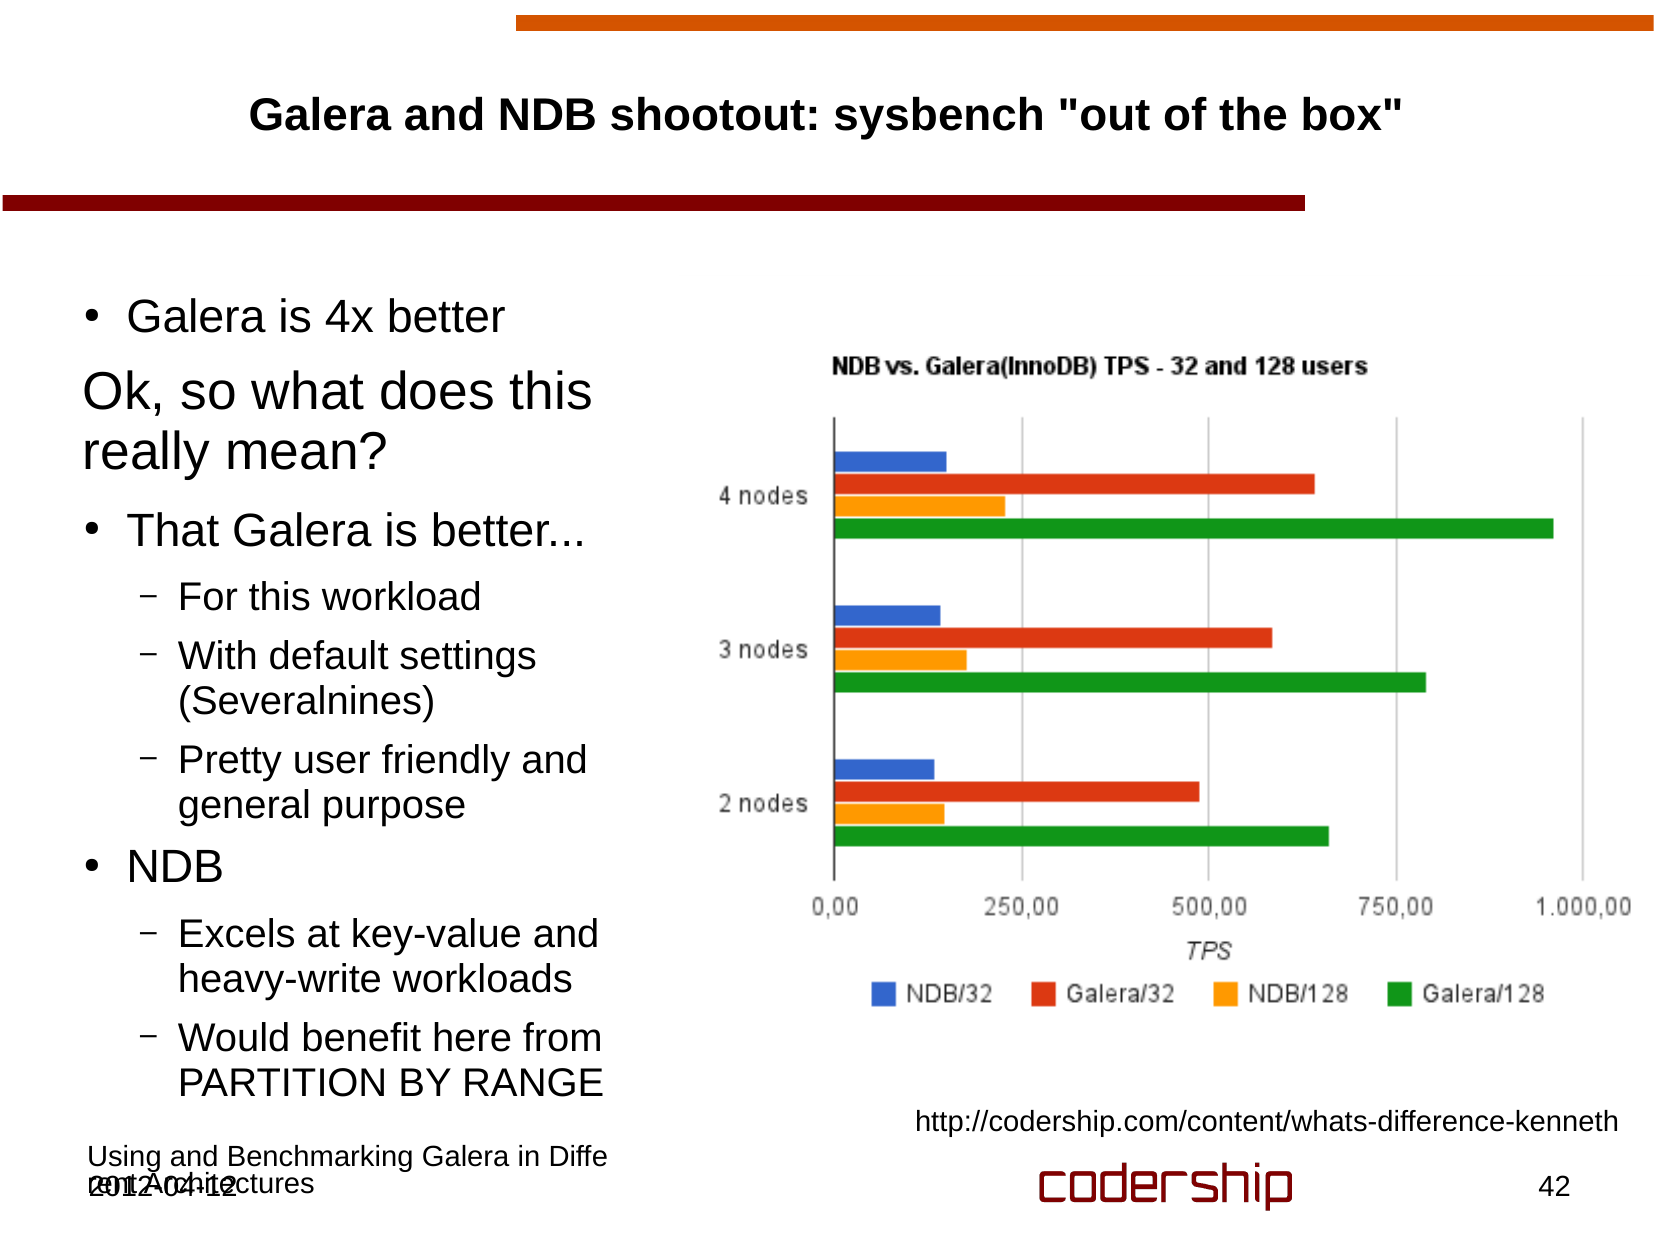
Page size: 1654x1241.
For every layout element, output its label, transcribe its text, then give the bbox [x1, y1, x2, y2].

picture [679, 274, 1651, 1025]
text_box http://codership.com/content/whats-difference-kenneth [705, 1097, 1636, 1155]
title Galera and NDB shootout: sysbench "out of the box" [82, 49, 1571, 181]
picture [1035, 1158, 1296, 1215]
picture [2, 195, 1305, 211]
picture [516, 15, 1654, 31]
list Galera is 4x better Ok, so what does this really mean? That Galera is better... For this workload With default settings (Severalnines) Pretty user friendly and general purpose NDB Excels at key-value and heavy-write workloads Would benefit here from PARTITION BY RANGE [82, 290, 691, 1109]
